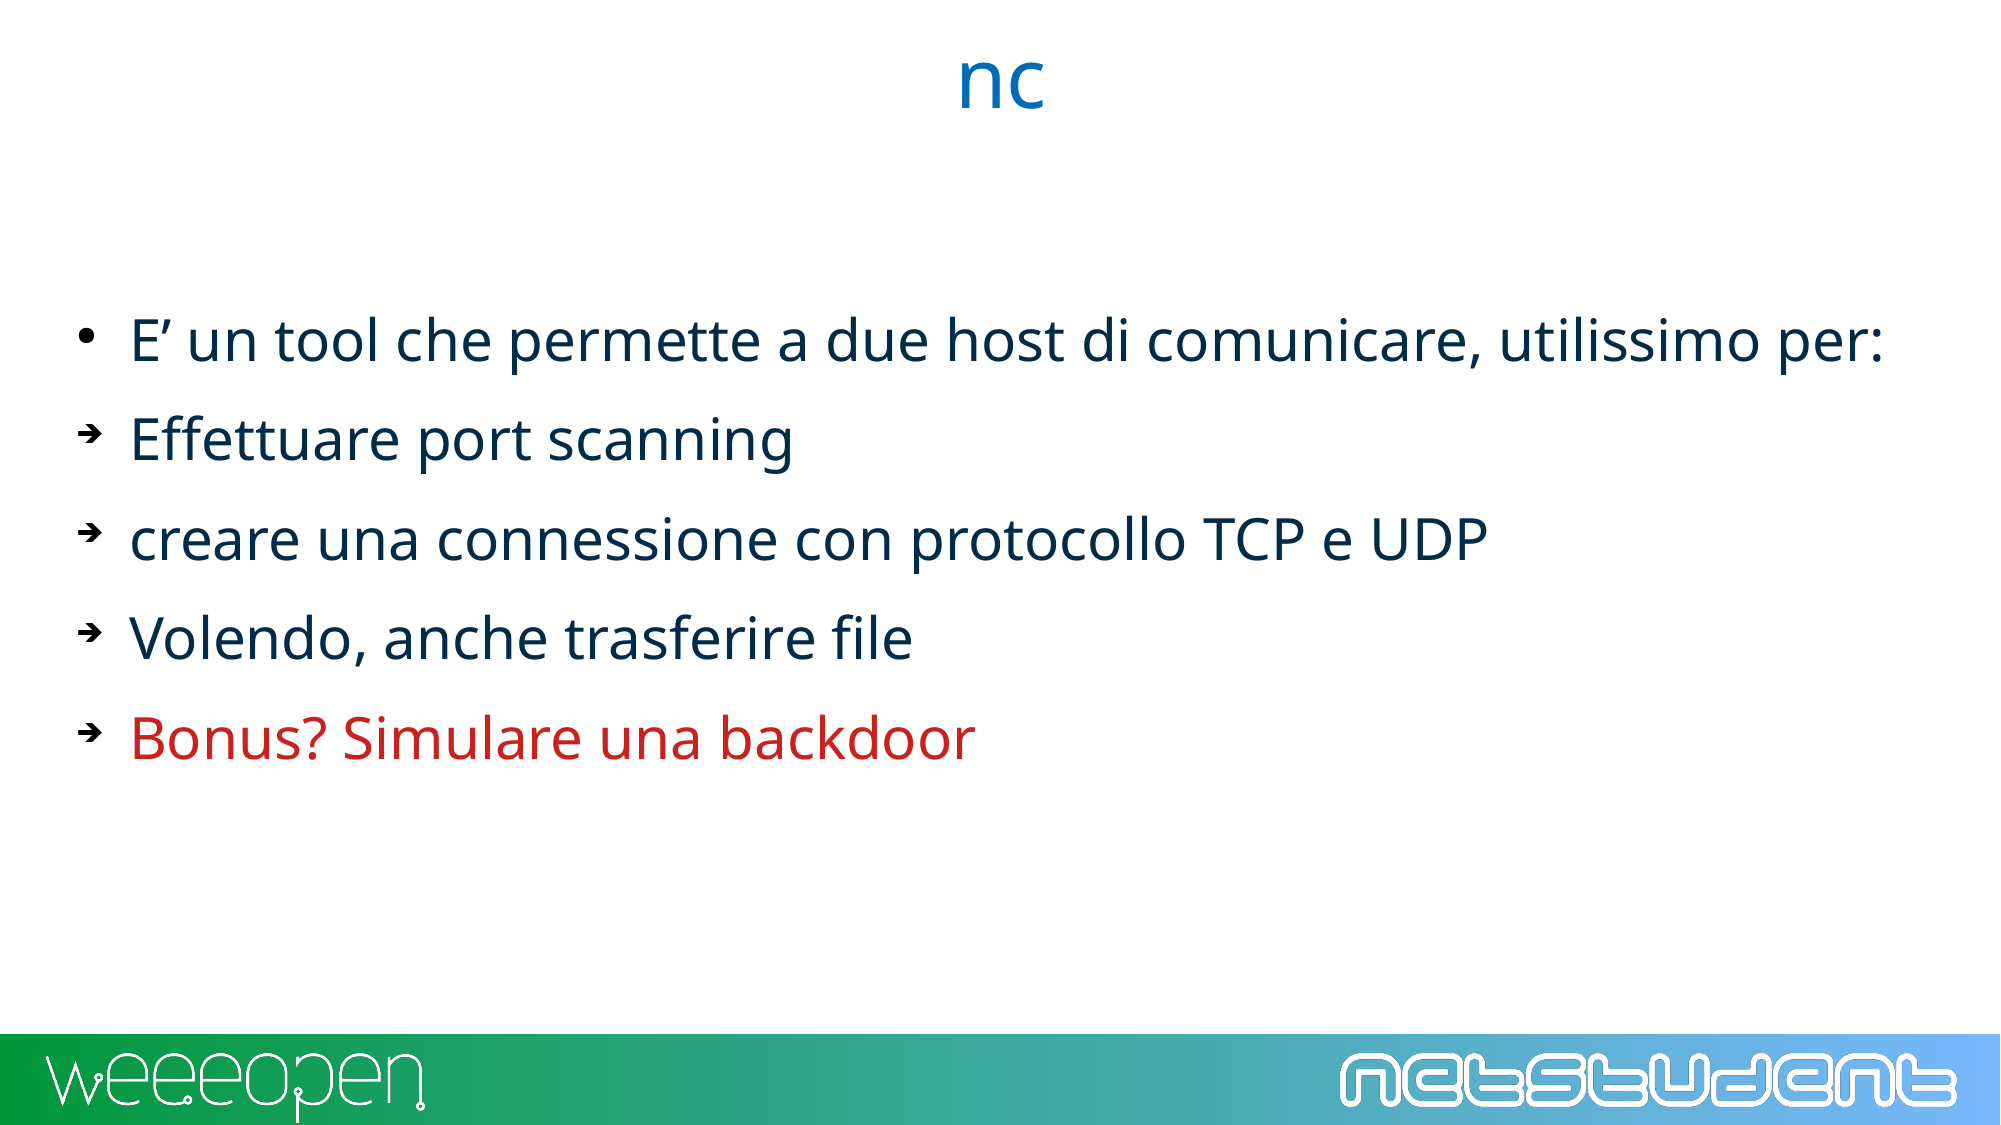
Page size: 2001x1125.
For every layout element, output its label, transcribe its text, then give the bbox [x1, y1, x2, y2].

picture [45, 1053, 425, 1123]
title nc [43, 29, 1959, 247]
picture [1340, 1053, 1957, 1107]
list E’ un tool che permette a due host di comunicare, utilissimo per: Effettuare port scanning creare una connessione con protocollo TCP e UDP Volendo, anche trasferire file Bonus? Simulare una backdoor [43, 295, 1959, 1010]
